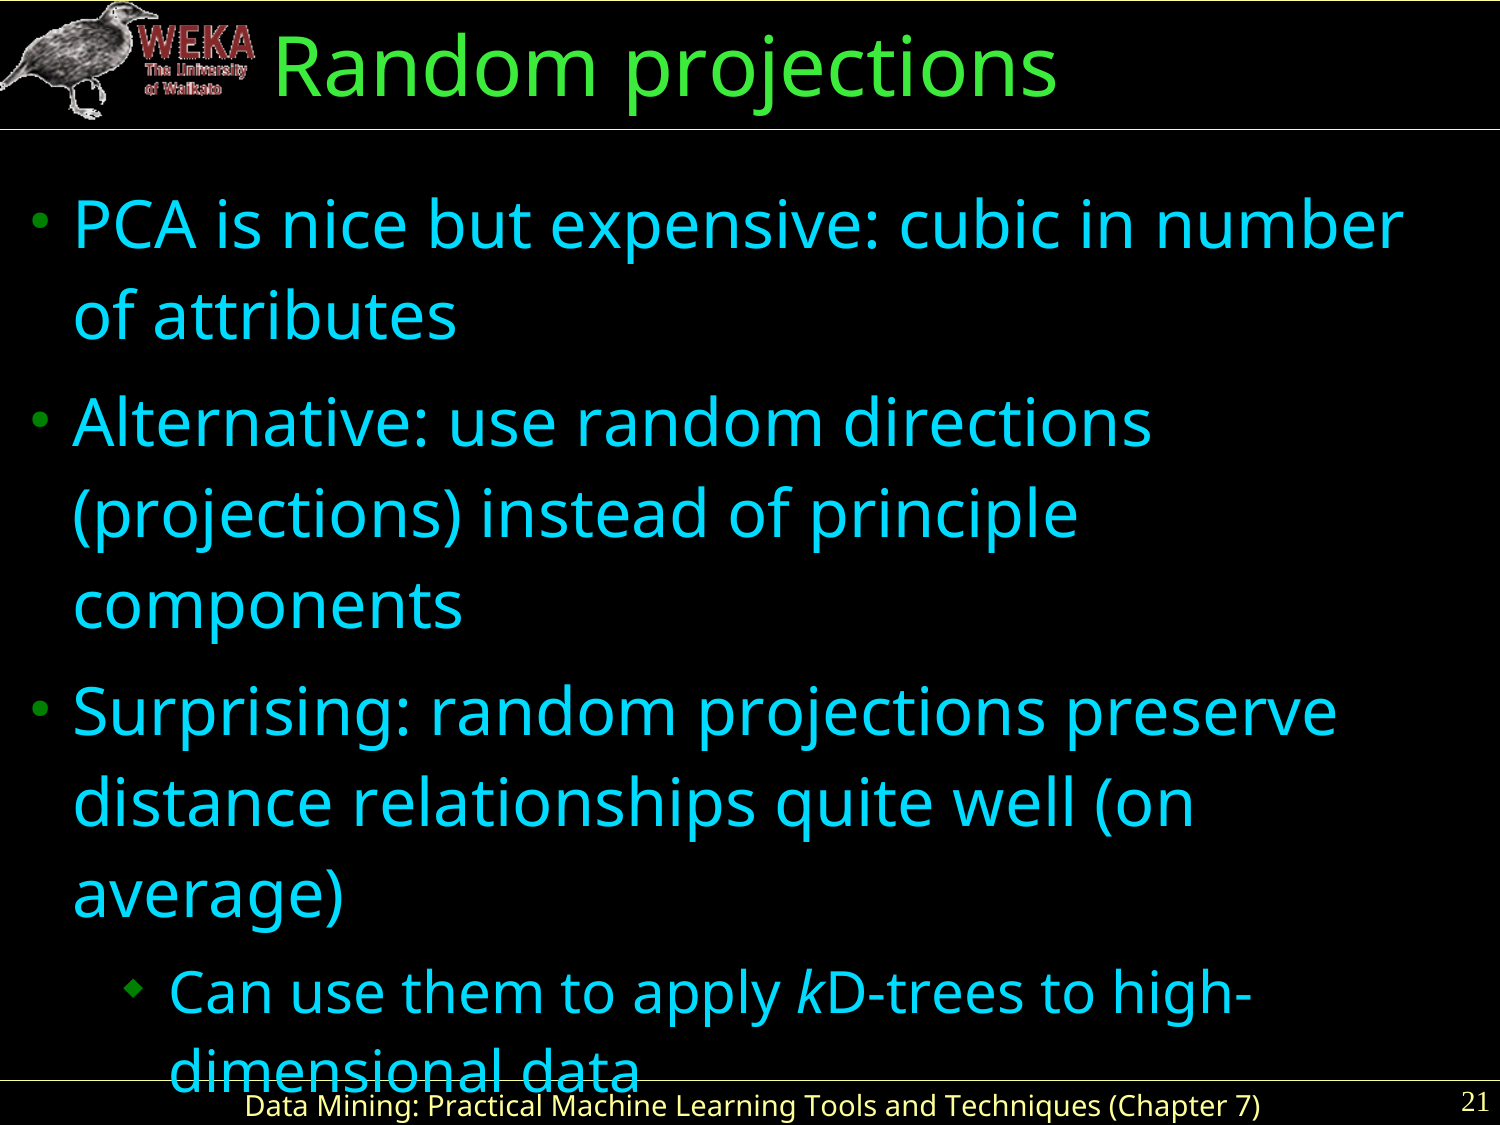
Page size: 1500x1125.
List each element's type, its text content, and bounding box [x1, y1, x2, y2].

picture [0, 1, 263, 129]
title Random projections [263, 0, 1500, 159]
list PCA is nice but expensive: cubic in number of attributes Alternative: use random directions (projections) instead of principle components Surprising: random projections preserve distance relationships quite well (on average) Can use them to apply kD-trees to high-dimensional data Can improve stability by using ensemble of models based on different projections [29, 177, 1477, 1093]
